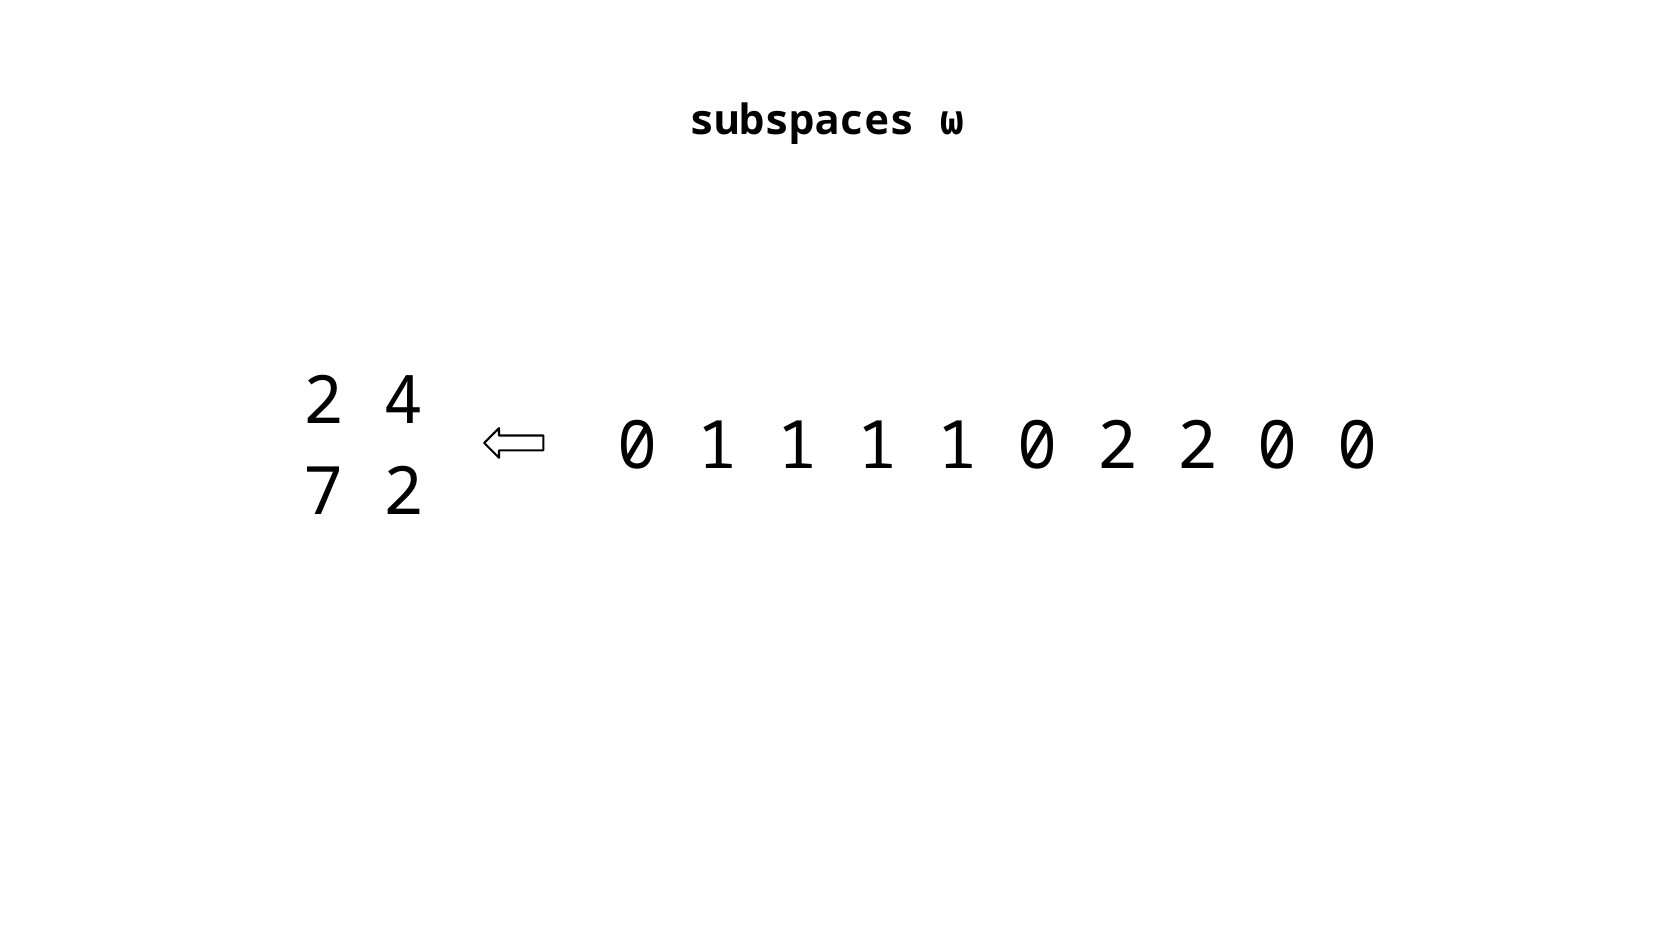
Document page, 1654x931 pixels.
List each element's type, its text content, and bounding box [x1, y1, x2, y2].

text_box subspaces ⍵ [664, 0, 990, 237]
text_box 2 4 7 2 [242, 324, 485, 562]
text_box 0 1 1 1 1 0 2 2 0 0 [602, 324, 1418, 562]
